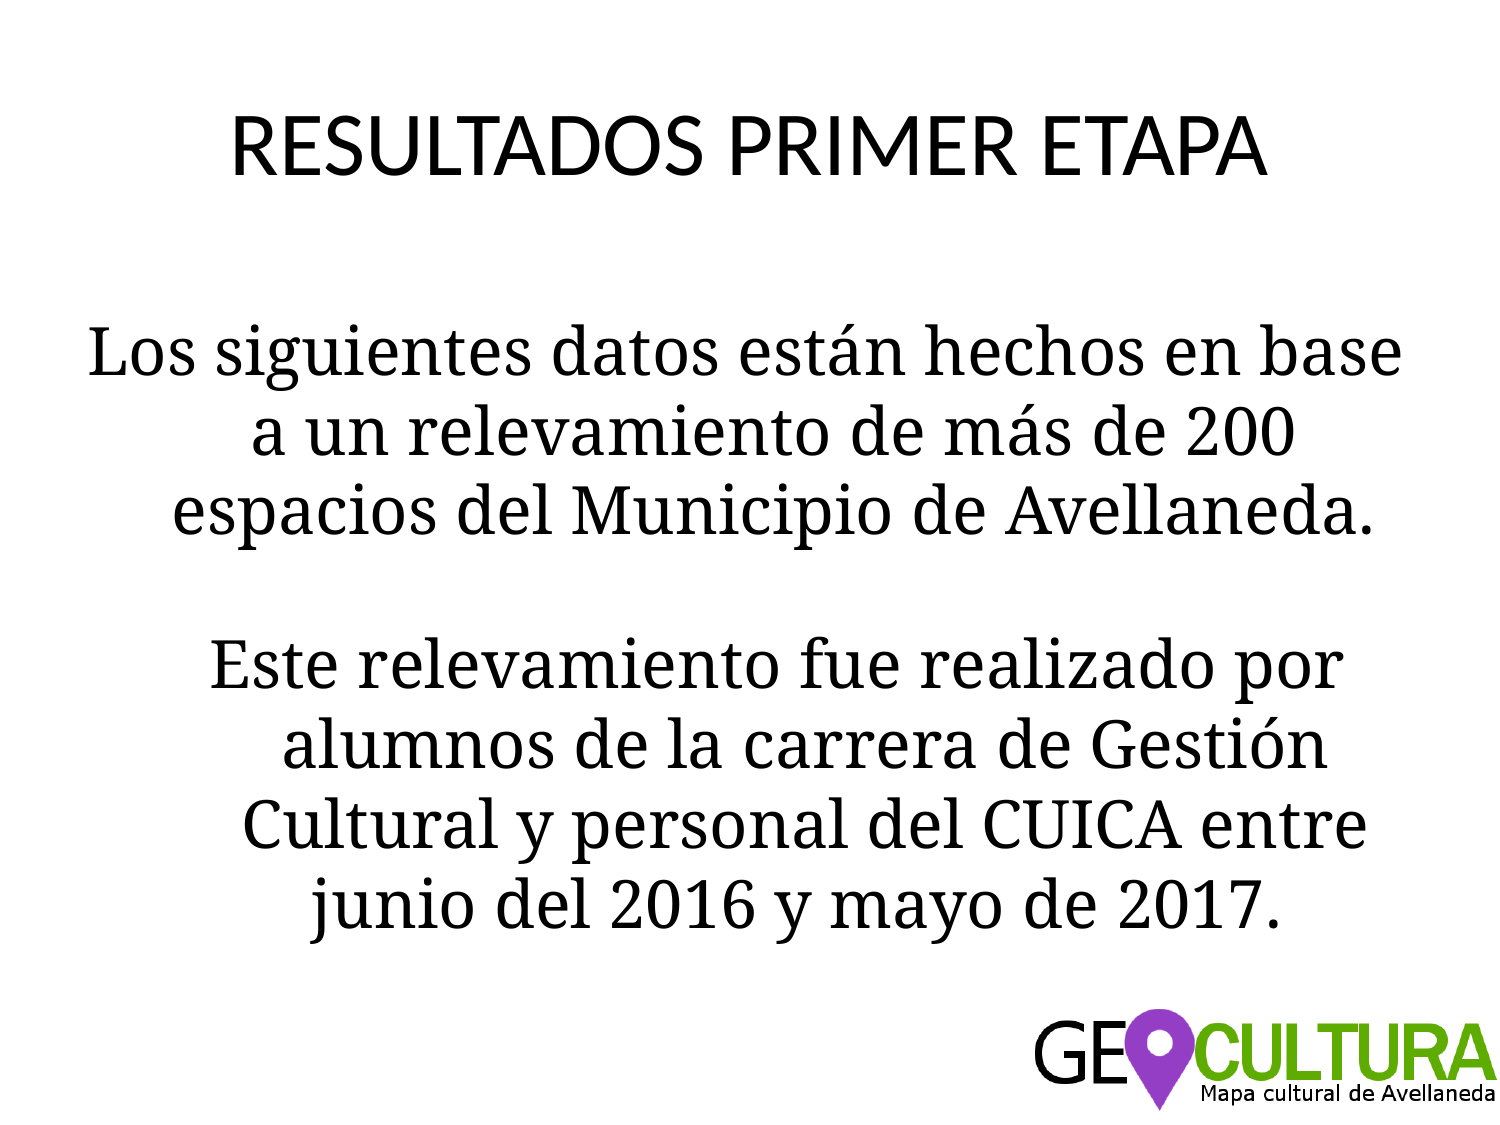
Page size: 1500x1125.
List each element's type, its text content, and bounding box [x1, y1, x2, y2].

picture [1033, 985, 1500, 1125]
text_box Los siguientes datos están hechos en base a un relevamiento de más de 200 espacios del Municipio de Avellaneda. [70, 301, 1421, 424]
text_box Este relevamiento fue realizado por alumnos de la carrera de Gestión Cultural y personal del CUICA entre junio del 2016 y mayo de 2017. [102, 614, 1453, 737]
text_box RESULTADOS PRIMER ETAPA [74, 45, 1425, 233]
